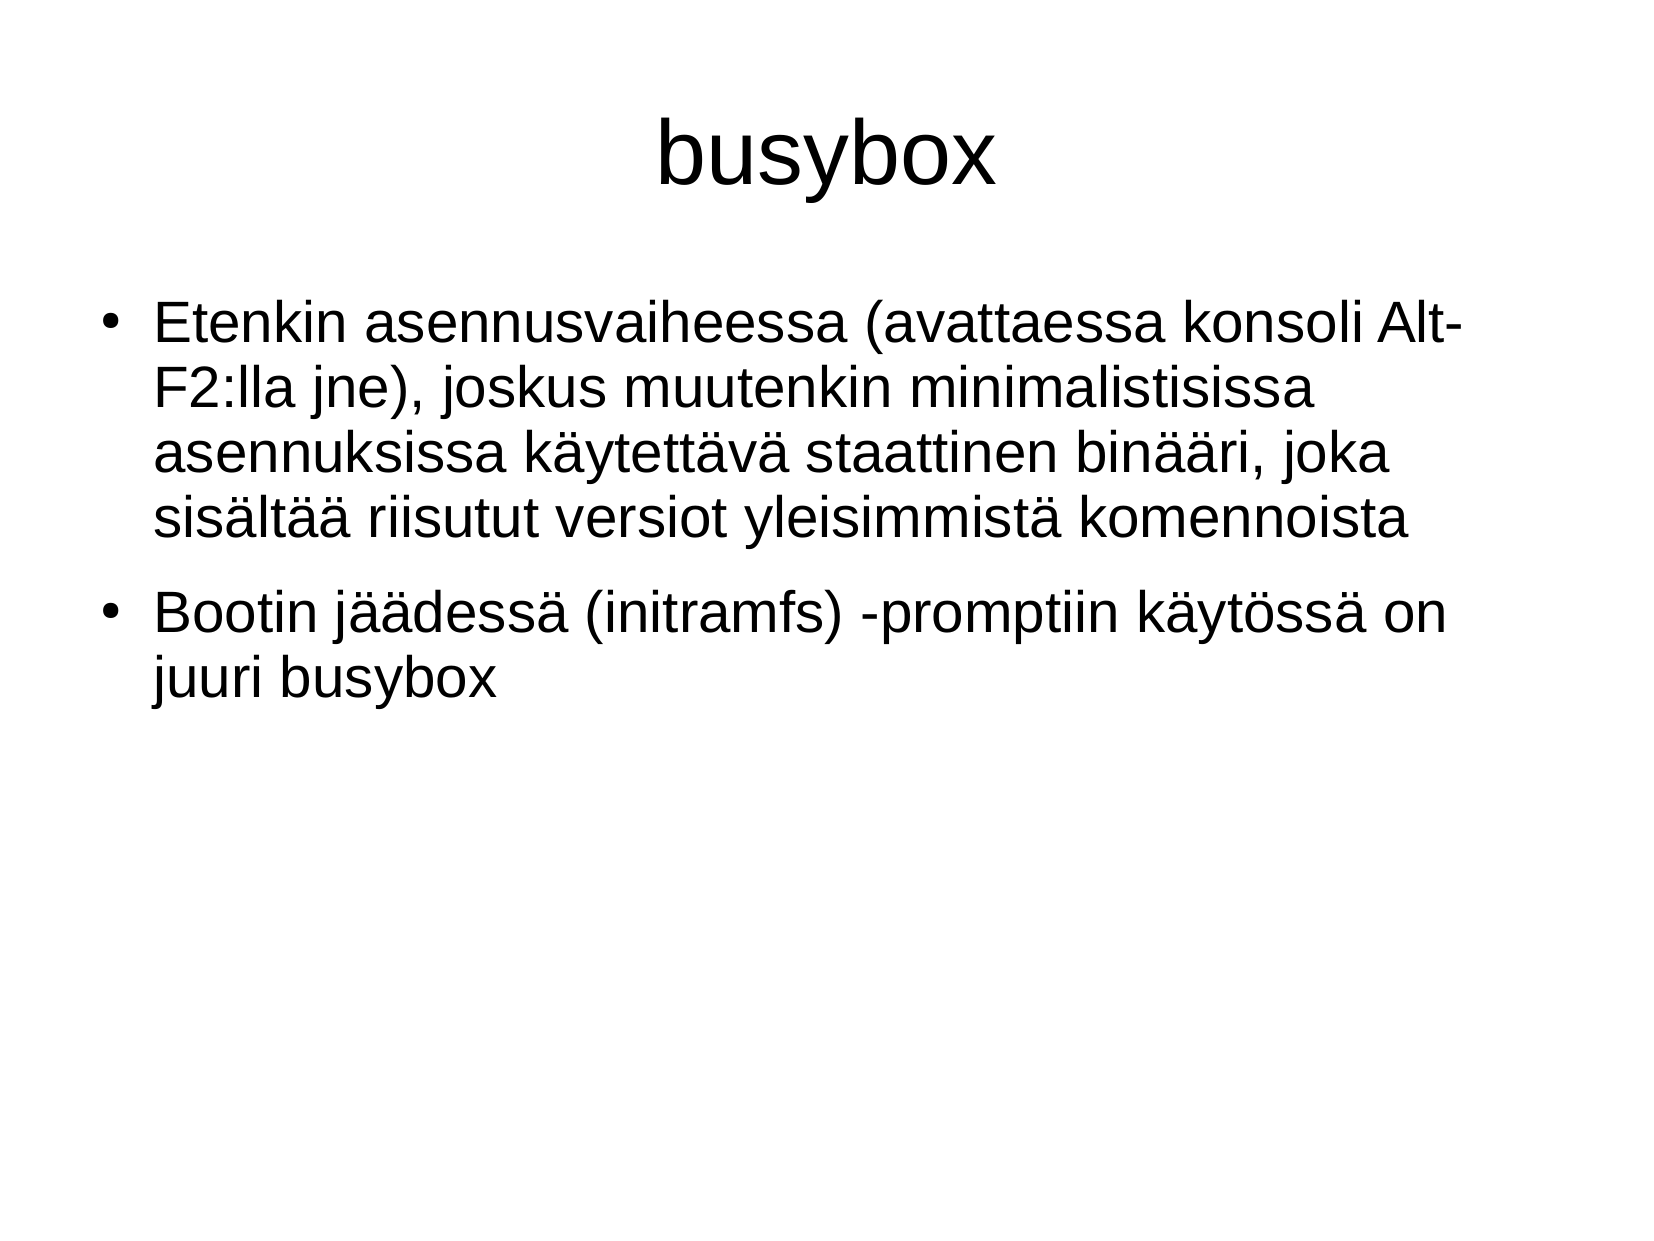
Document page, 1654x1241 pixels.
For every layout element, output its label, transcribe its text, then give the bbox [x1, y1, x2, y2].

title busybox [82, 49, 1571, 257]
list Etenkin asennusvaiheessa (avattaessa konsoli Alt-F2:lla jne), joskus muutenkin minimalistisissa asennuksissa käytettävä staattinen binääri, joka sisältää riisutut versiot yleisimmistä komennoista Bootin jäädessä (initramfs) -promptiin käytössä on juuri busybox [82, 290, 1571, 1010]
